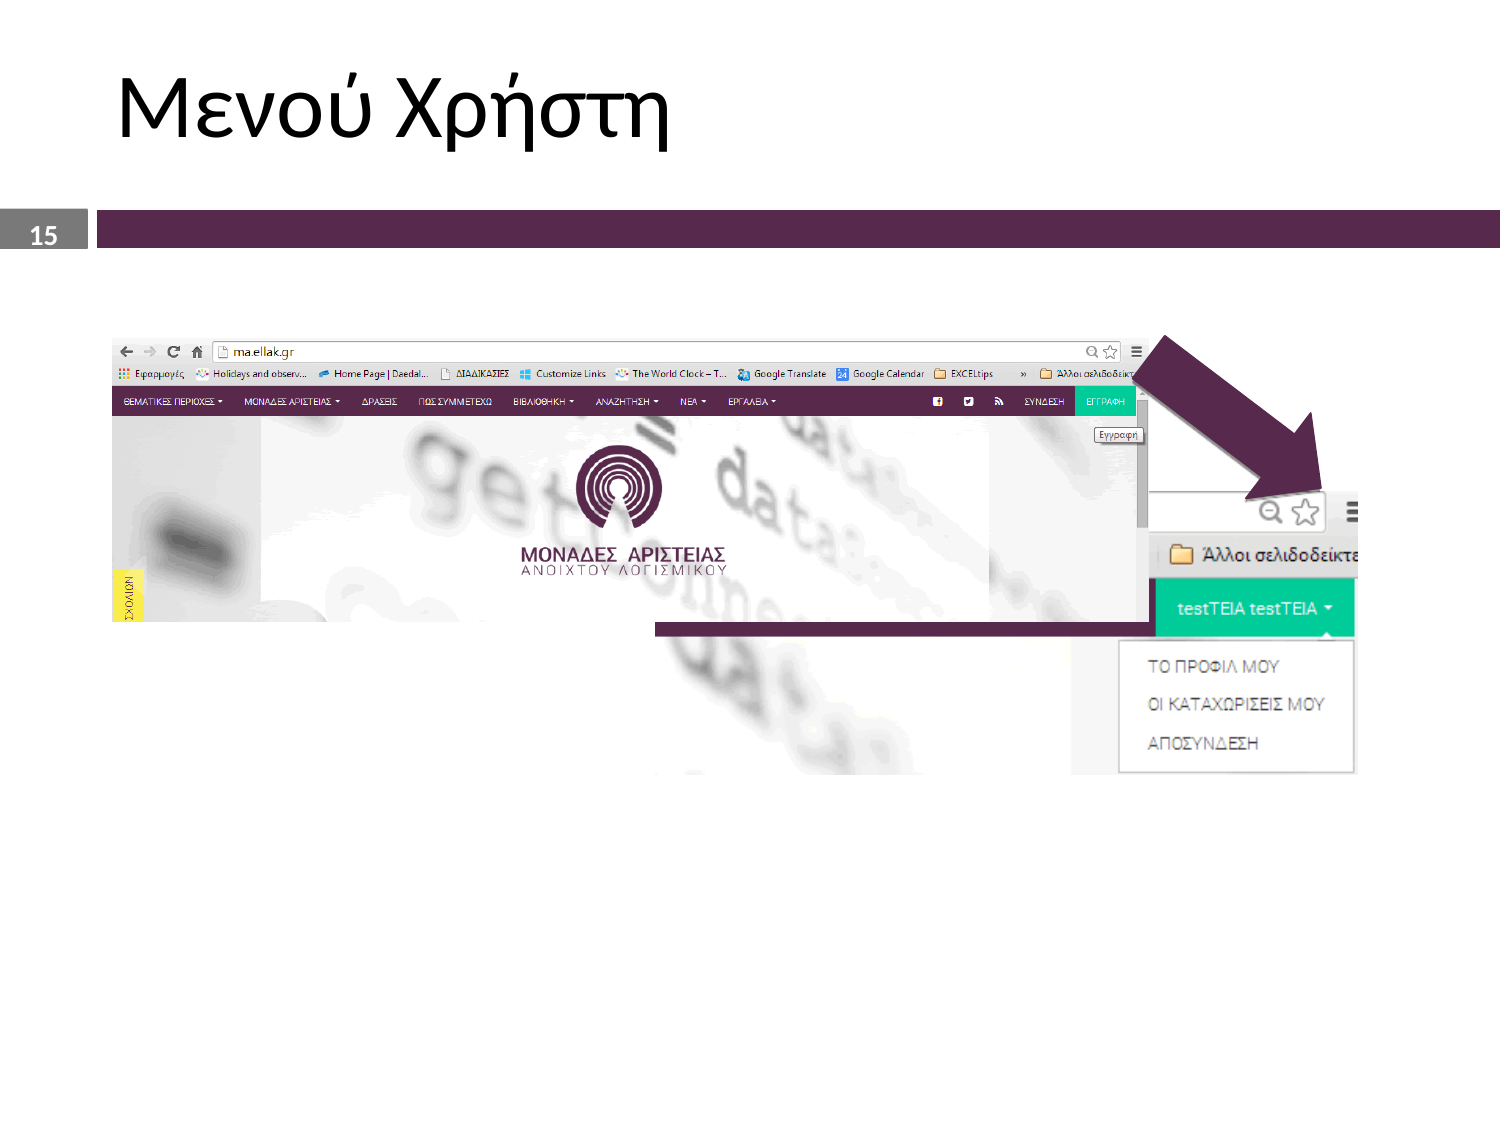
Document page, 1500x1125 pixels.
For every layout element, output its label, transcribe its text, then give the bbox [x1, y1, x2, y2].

picture [112, 338, 1358, 775]
text_box [1132, 335, 1321, 499]
text_box [0, 208, 88, 249]
title Μενού Χρήστη [100, 19, 1438, 182]
